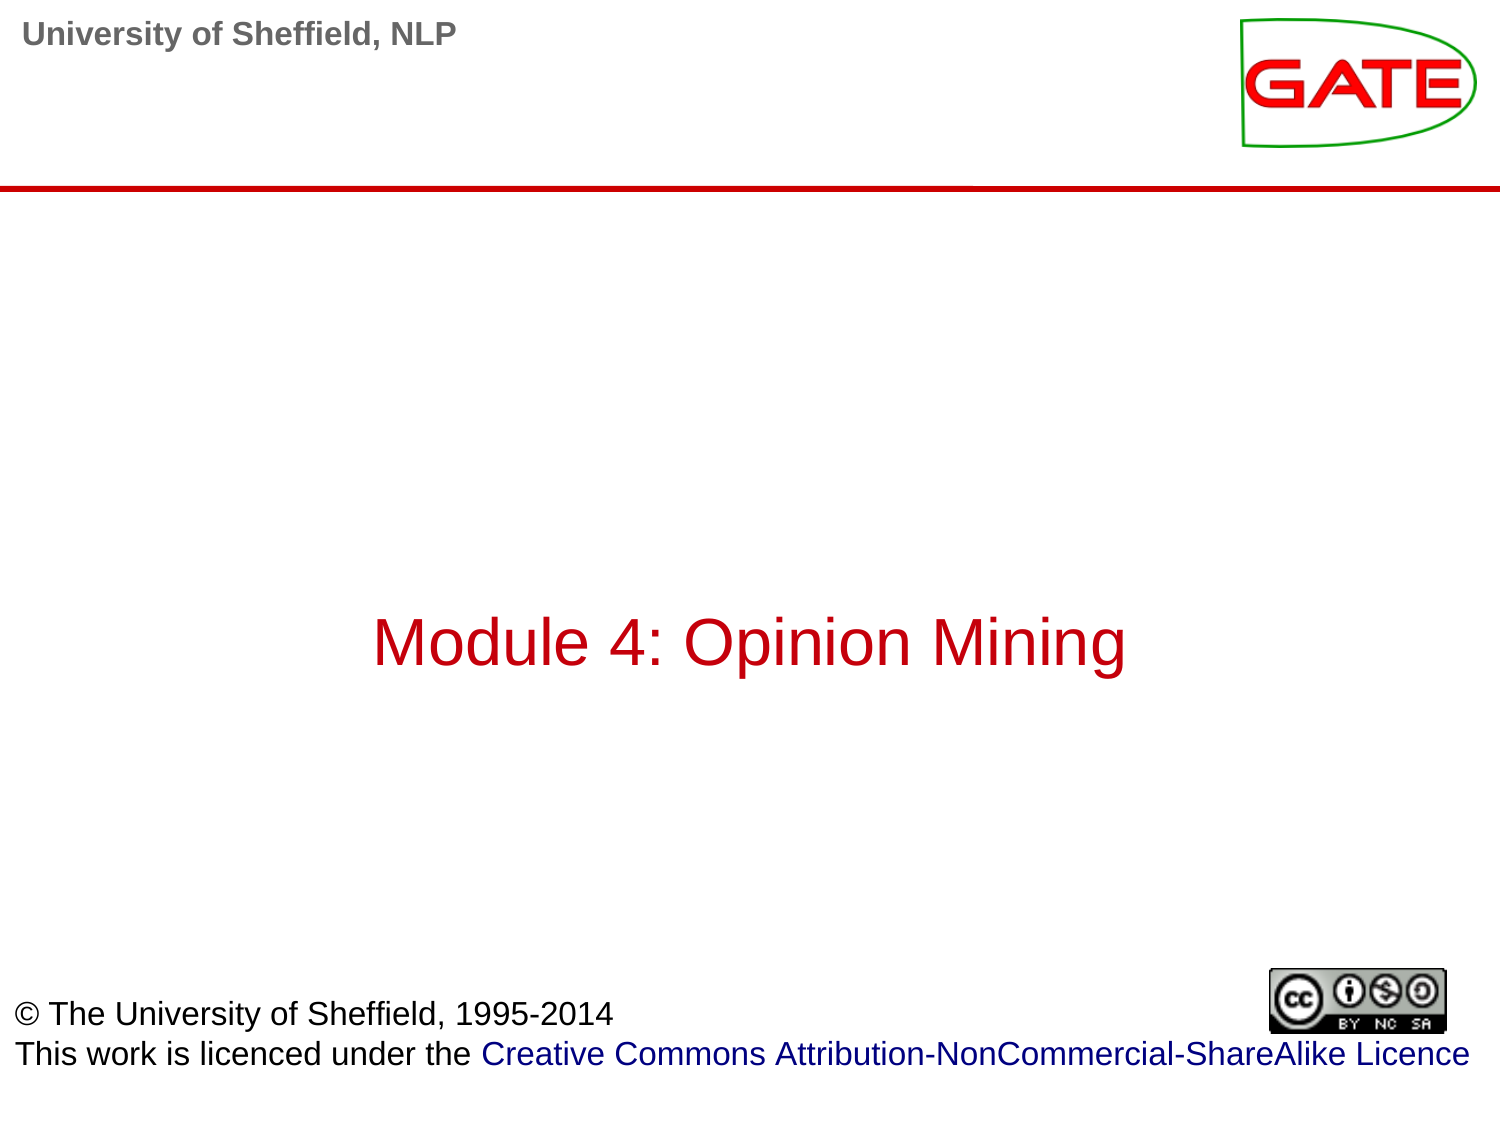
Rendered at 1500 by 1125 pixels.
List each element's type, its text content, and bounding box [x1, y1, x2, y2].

title Module 4: Opinion Mining [0, 486, 1500, 720]
picture [1269, 968, 1447, 1034]
text_box © The University of Sheffield, 1995-2014 This work is licenced under the Creative Commons Attribution-NonCommercial-ShareAlike Licence [0, 944, 1500, 1123]
picture [1240, 18, 1477, 148]
